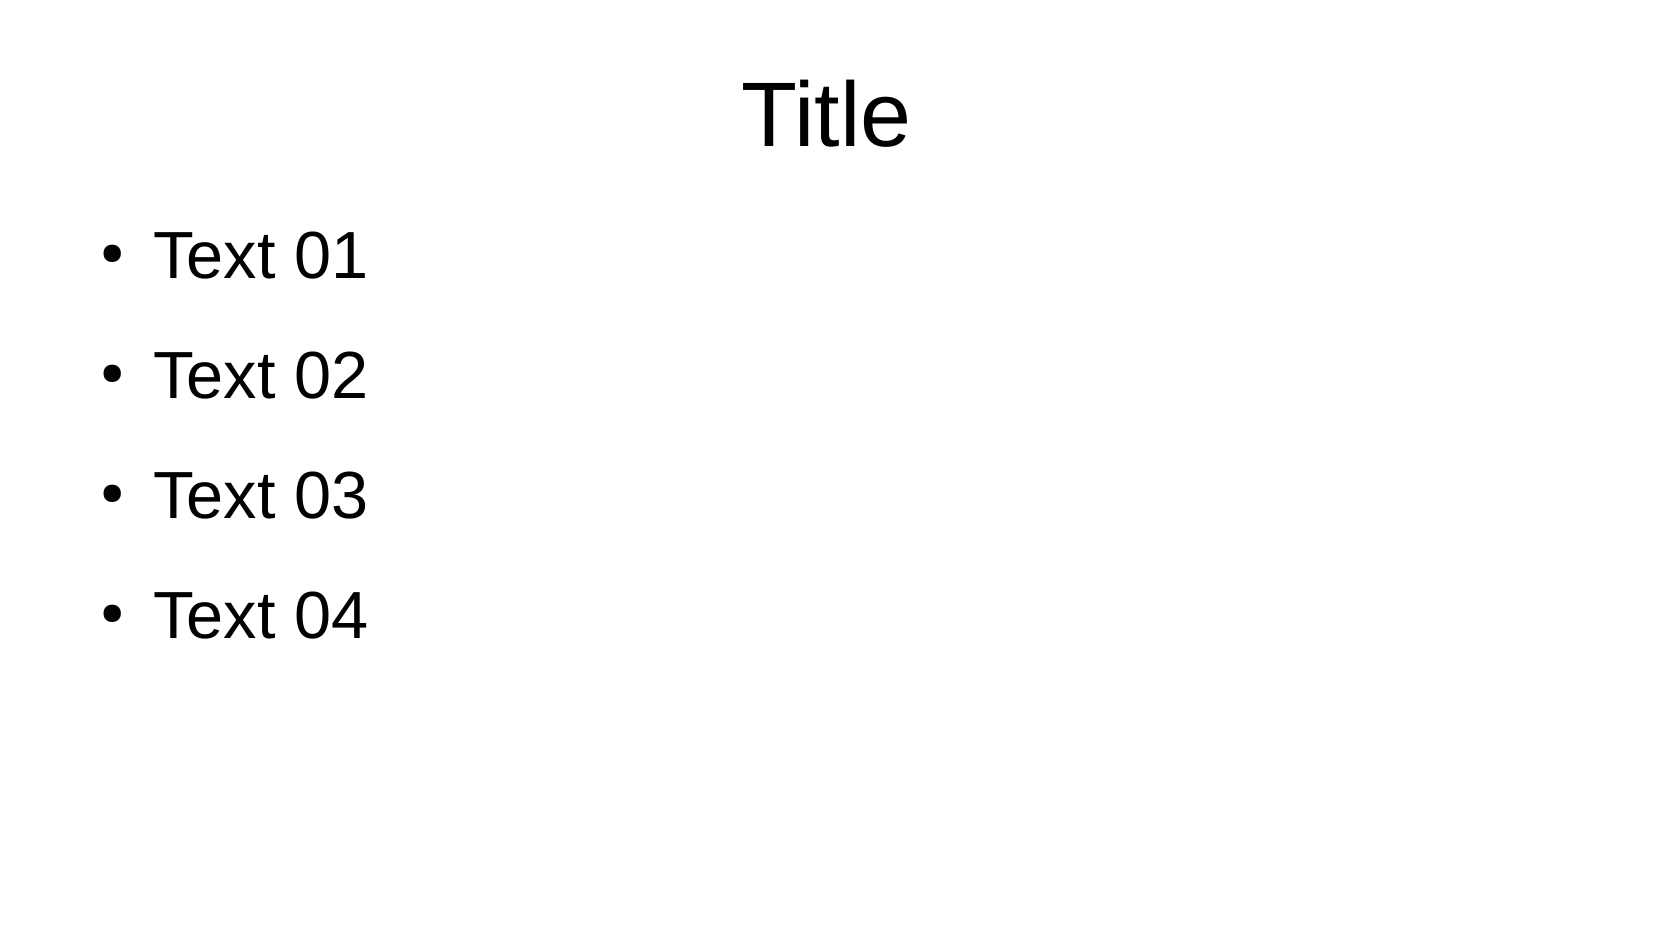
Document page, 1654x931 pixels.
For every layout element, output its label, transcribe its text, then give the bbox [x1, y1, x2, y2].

list Text 02 [82, 337, 1571, 445]
title Title [82, 37, 1571, 193]
list Text 03 [82, 457, 1571, 565]
list Text 01 [82, 217, 1571, 325]
list Text 04 [82, 577, 1571, 686]
